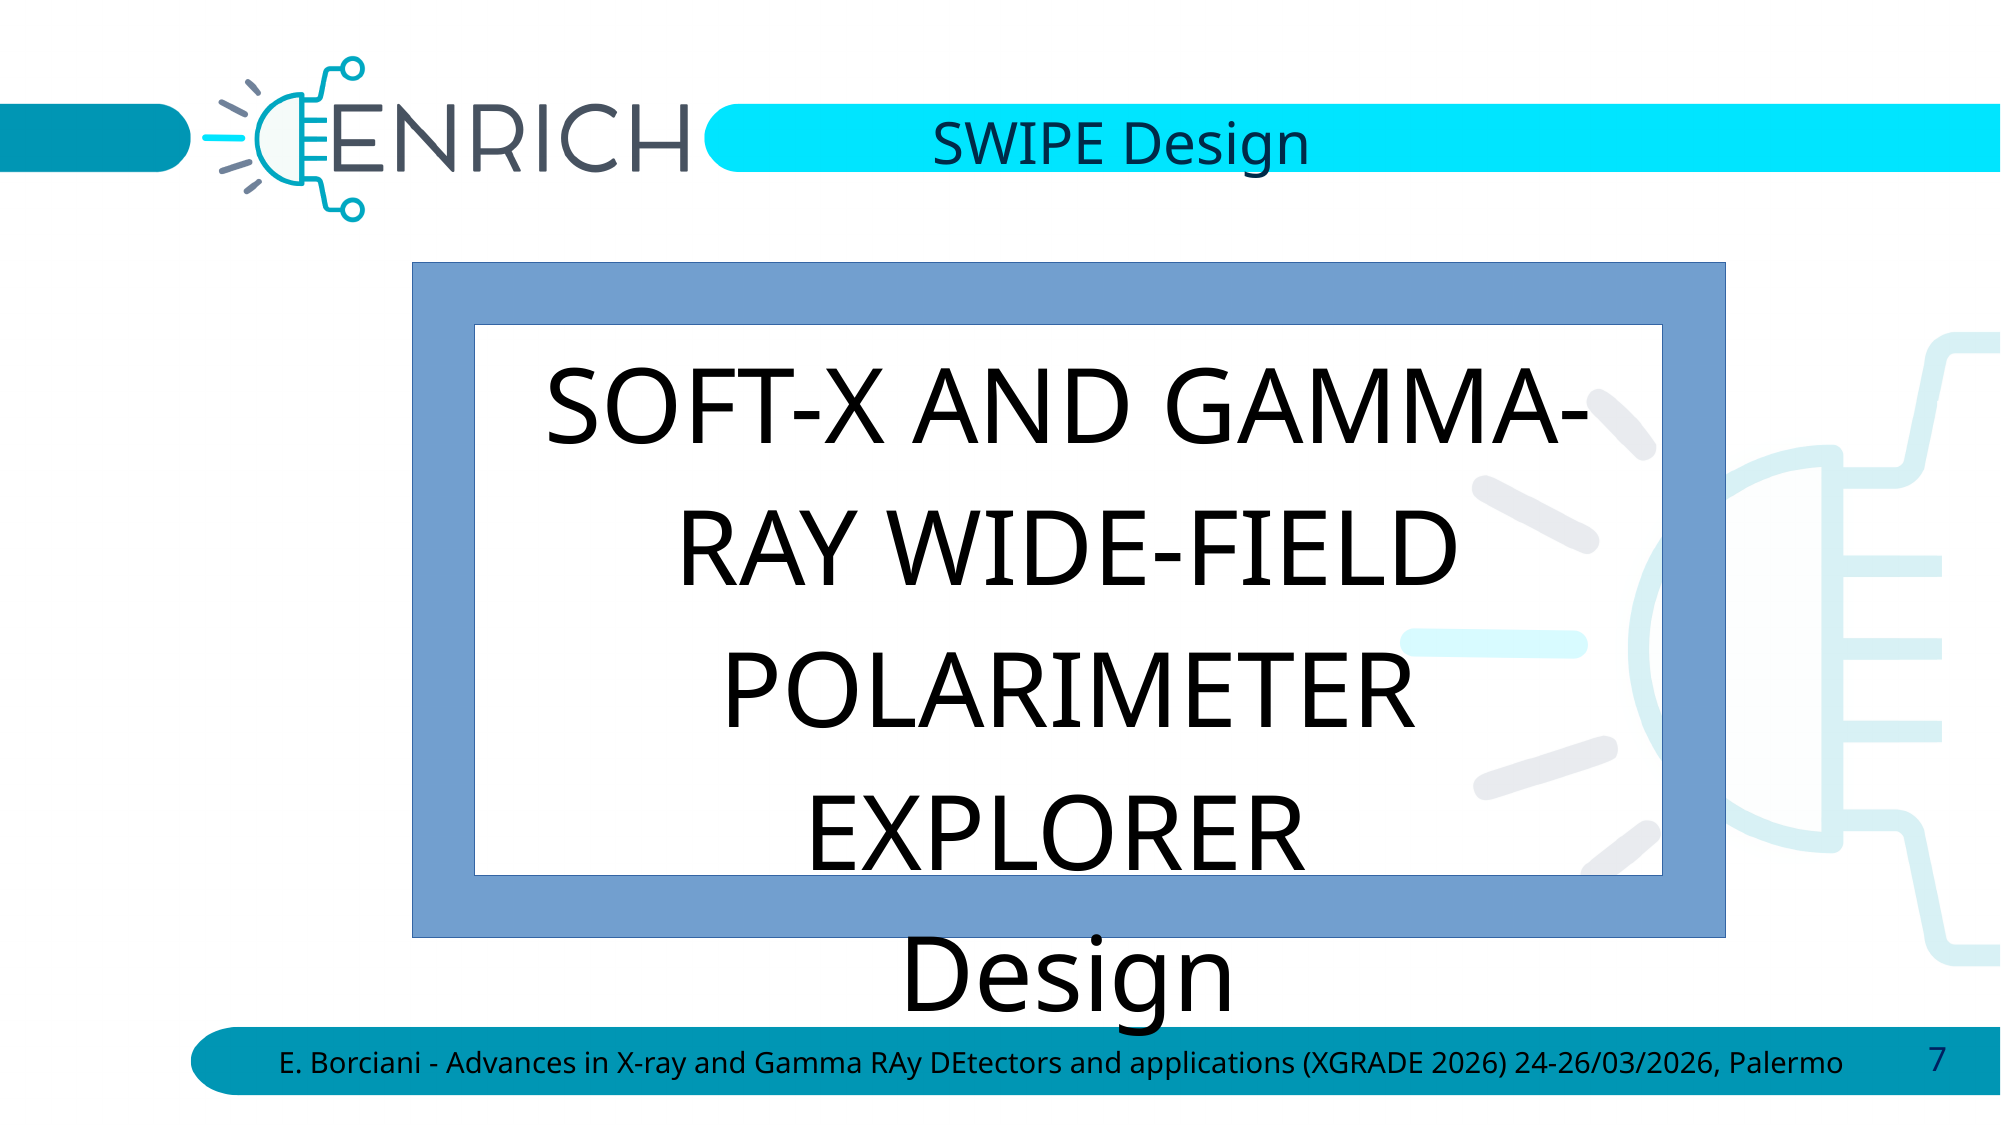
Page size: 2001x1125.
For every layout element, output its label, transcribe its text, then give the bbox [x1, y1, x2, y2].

text_box E. Borciani - Advances in X-ray and Gamma RAy DEtectors and applications (XGRADE 2026) 24-26/03/2026, Palermo [155, 1037, 1512, 1087]
slide_number <number> [1512, 1031, 1963, 1092]
picture [0, 0, 2001, 1125]
text_box SWIPE Design [917, 98, 1575, 184]
text_box SOFT-X AND GAMMA-RAY WIDE-FIELD POLARIMETER EXPLORER Design [412, 262, 1726, 938]
